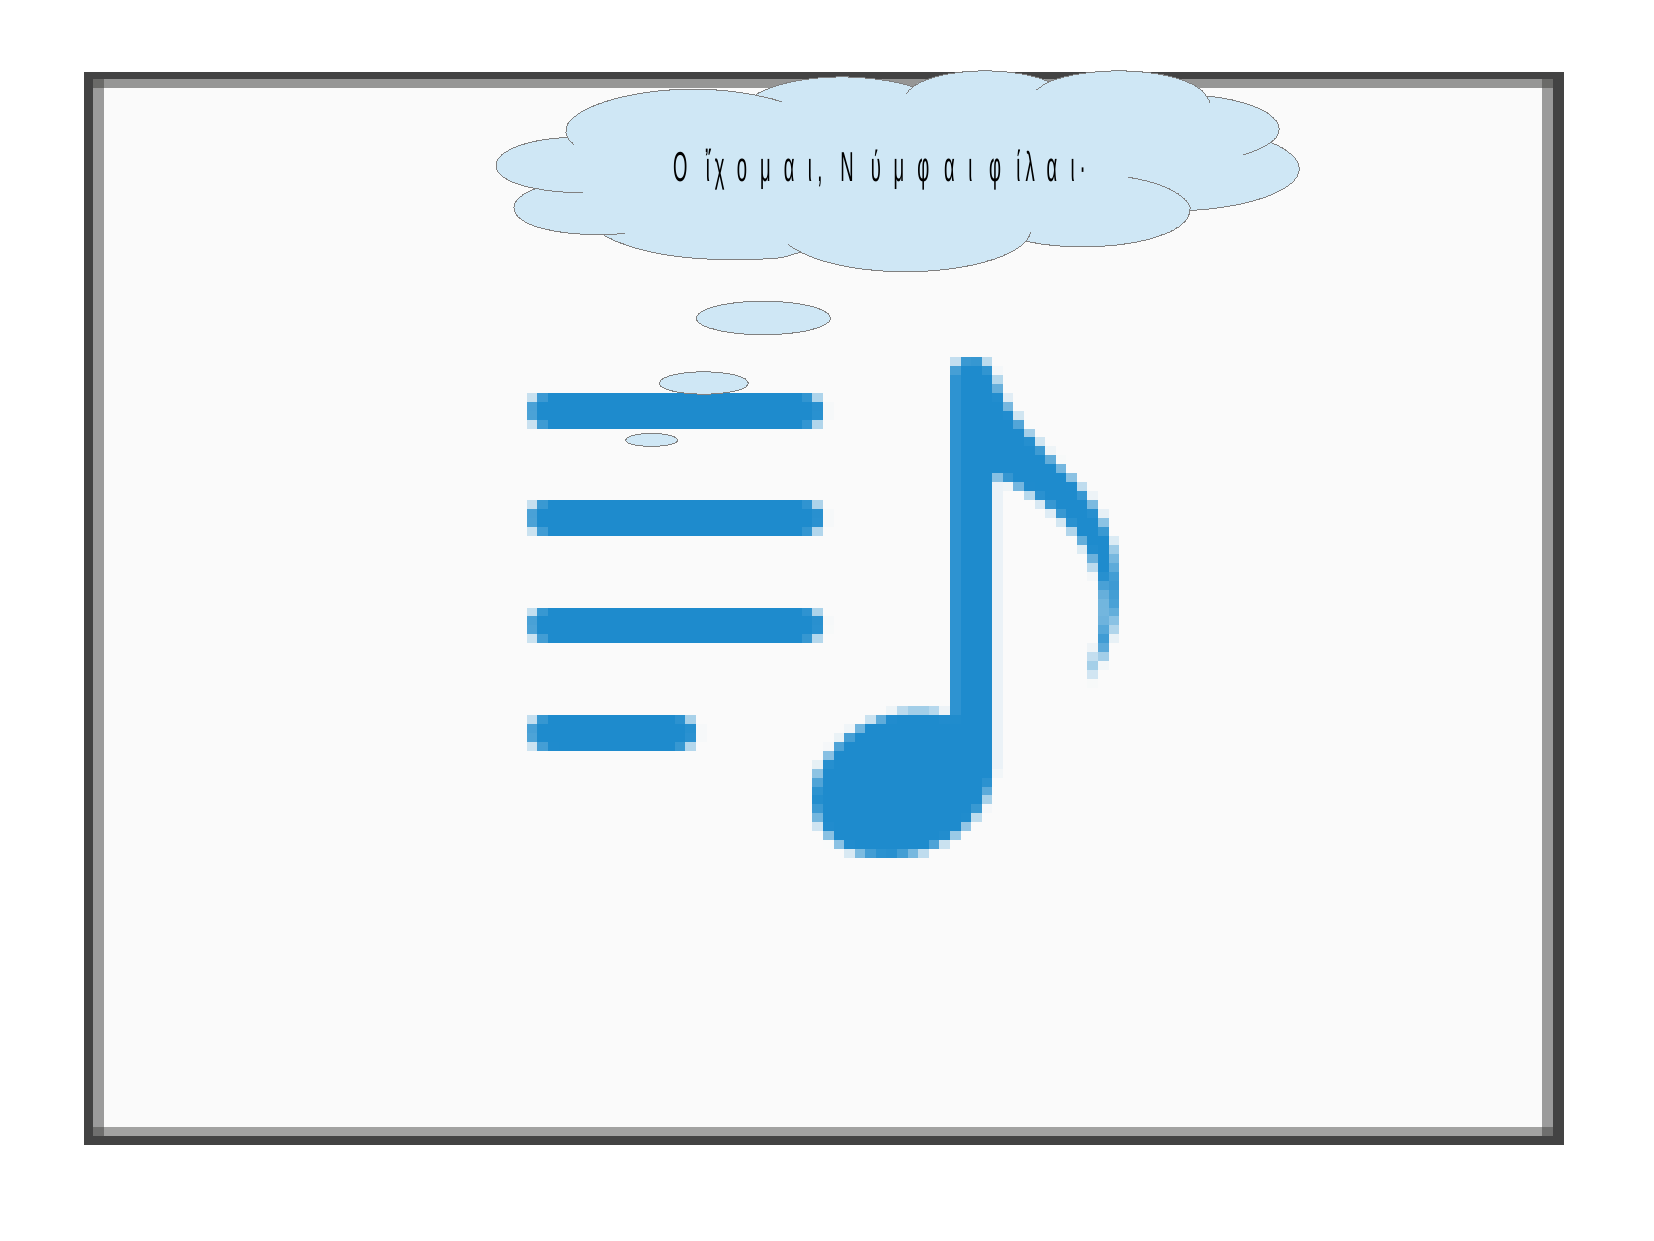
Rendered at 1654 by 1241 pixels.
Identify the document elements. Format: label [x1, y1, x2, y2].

picture [673, 143, 1619, 260]
text_box [82, 70, 1565, 1146]
